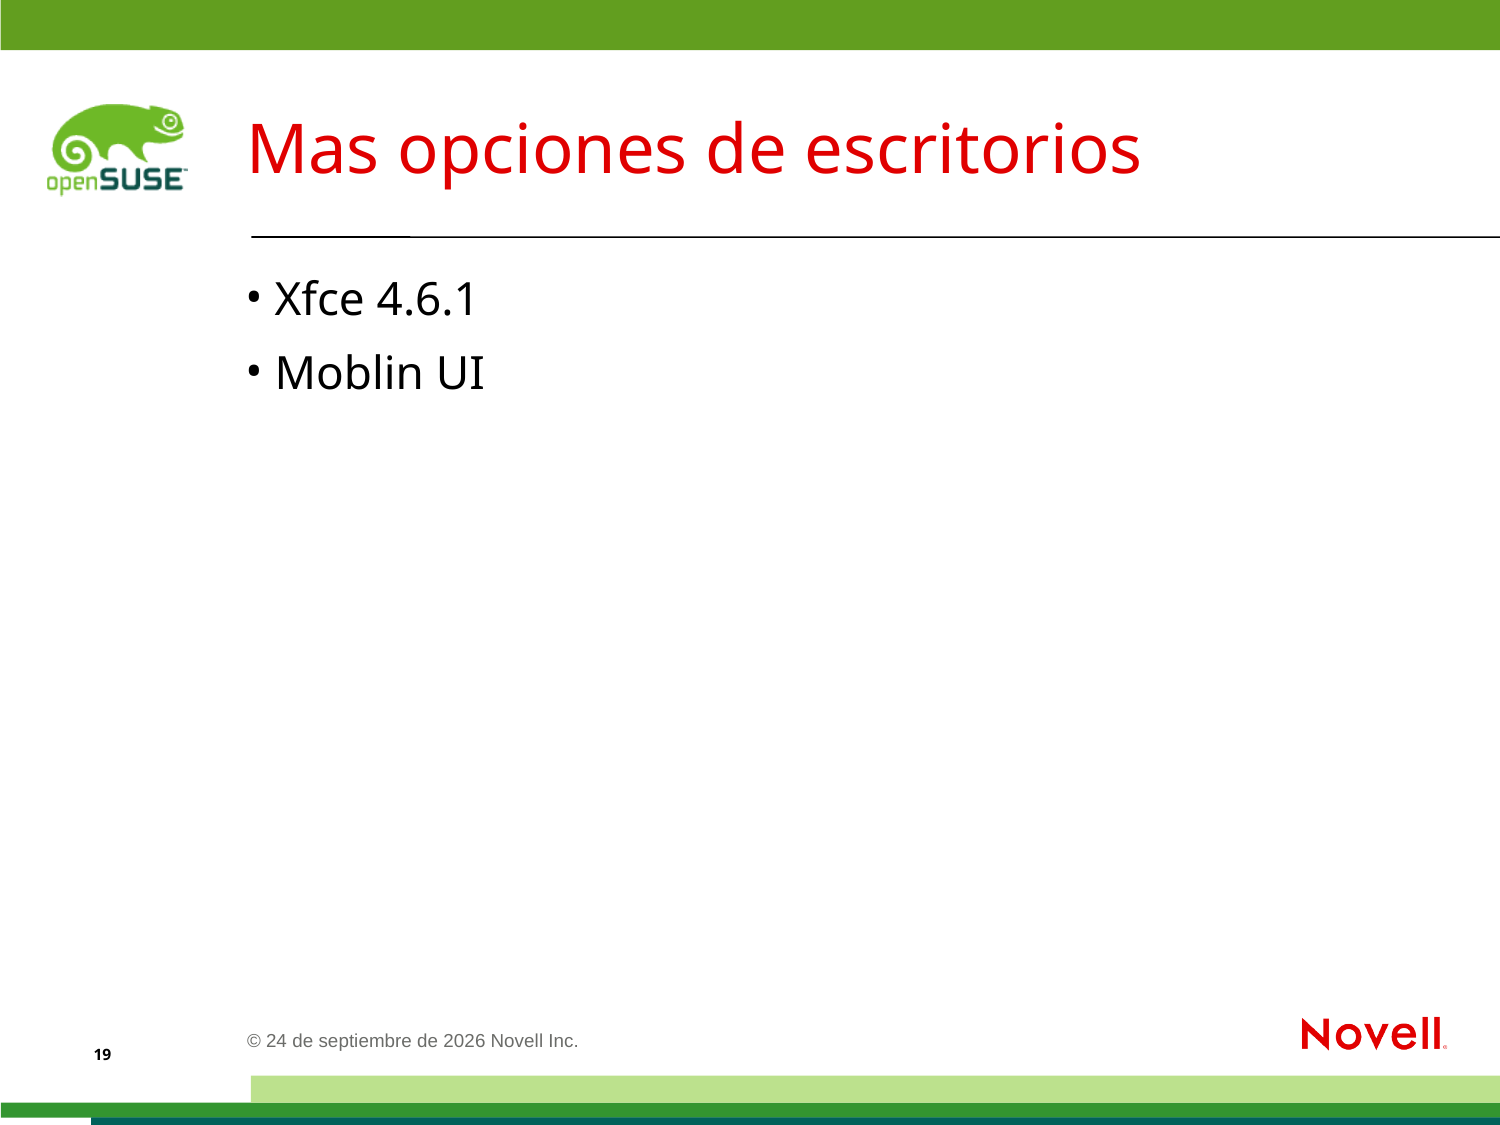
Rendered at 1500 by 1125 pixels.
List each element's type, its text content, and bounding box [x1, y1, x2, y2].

list Xfce 4.6.1 Moblin UI [245, 267, 1458, 1010]
picture [47, 104, 188, 197]
title Mas opciones de escritorios [246, 68, 1409, 231]
picture [1295, 1011, 1453, 1056]
